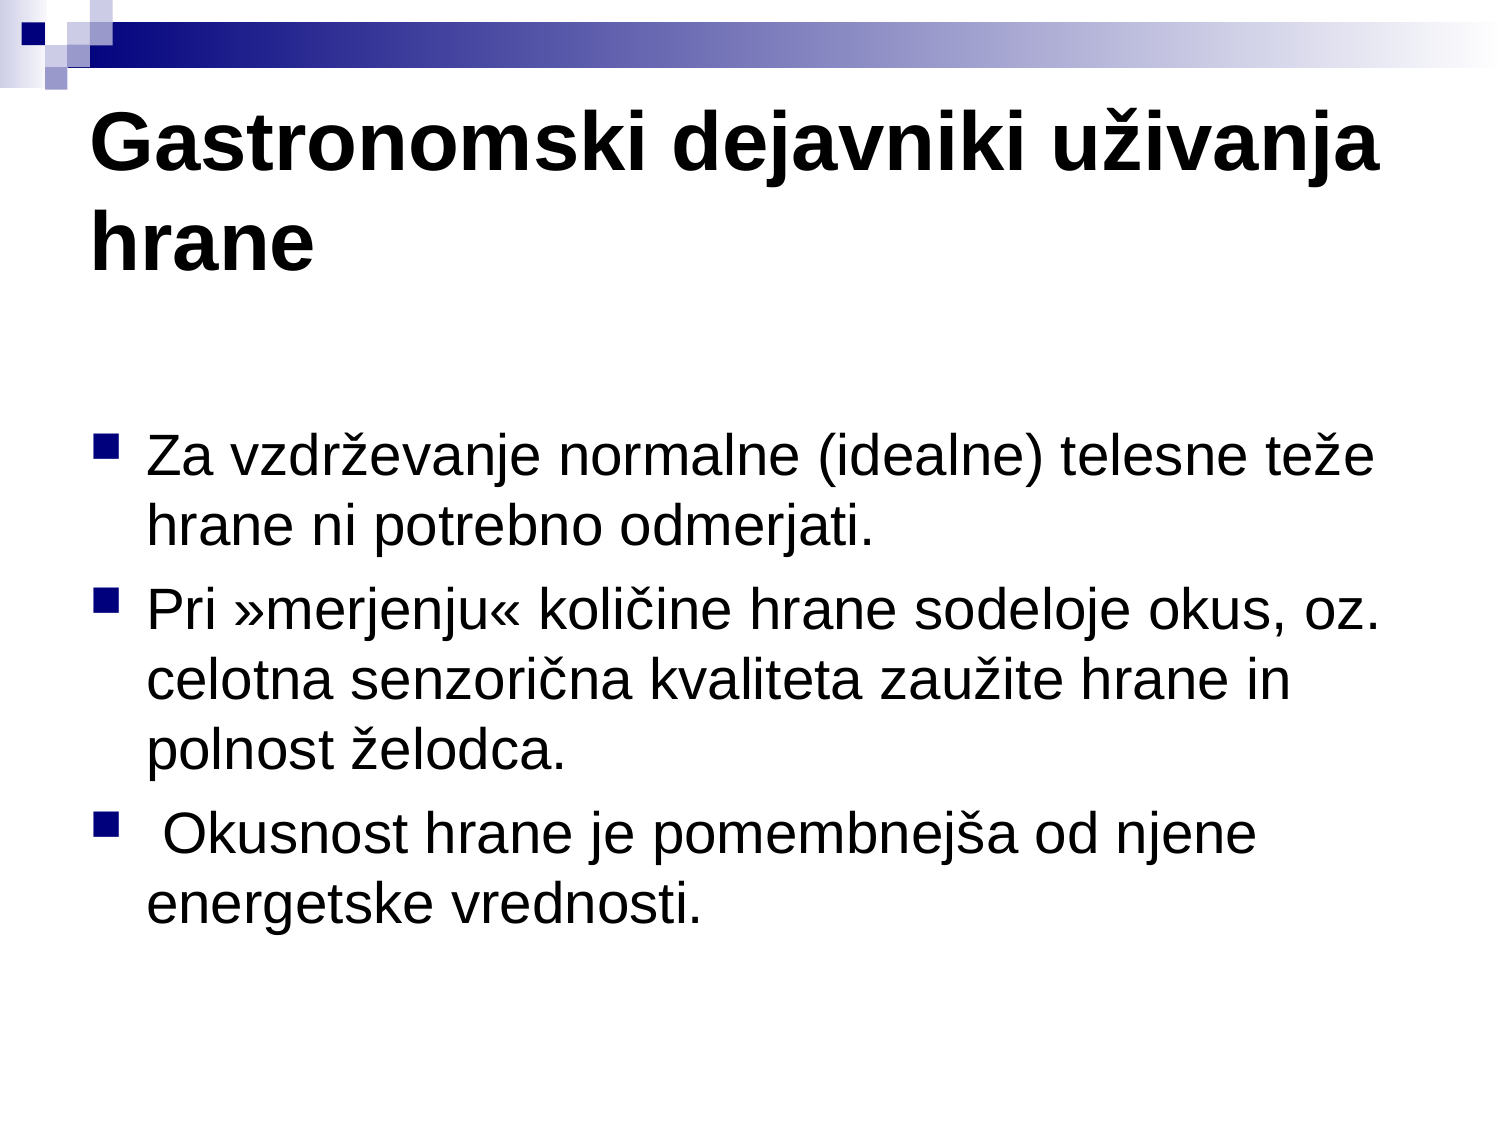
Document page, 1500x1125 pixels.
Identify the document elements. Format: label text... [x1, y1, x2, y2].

title Gastronomski dejavniki uživanja hrane [75, 75, 1426, 301]
list Za vzdrževanje normalne (idealne) telesne teže hrane ni potrebno odmerjati. Pri »merjenju« količine hrane sodeloje okus, oz. celotna senzorična kvaliteta zaužite hrane in polnost želodca. Okusnost hrane je pomembnejša od njene energetske vrednosti. [75, 324, 1426, 963]
